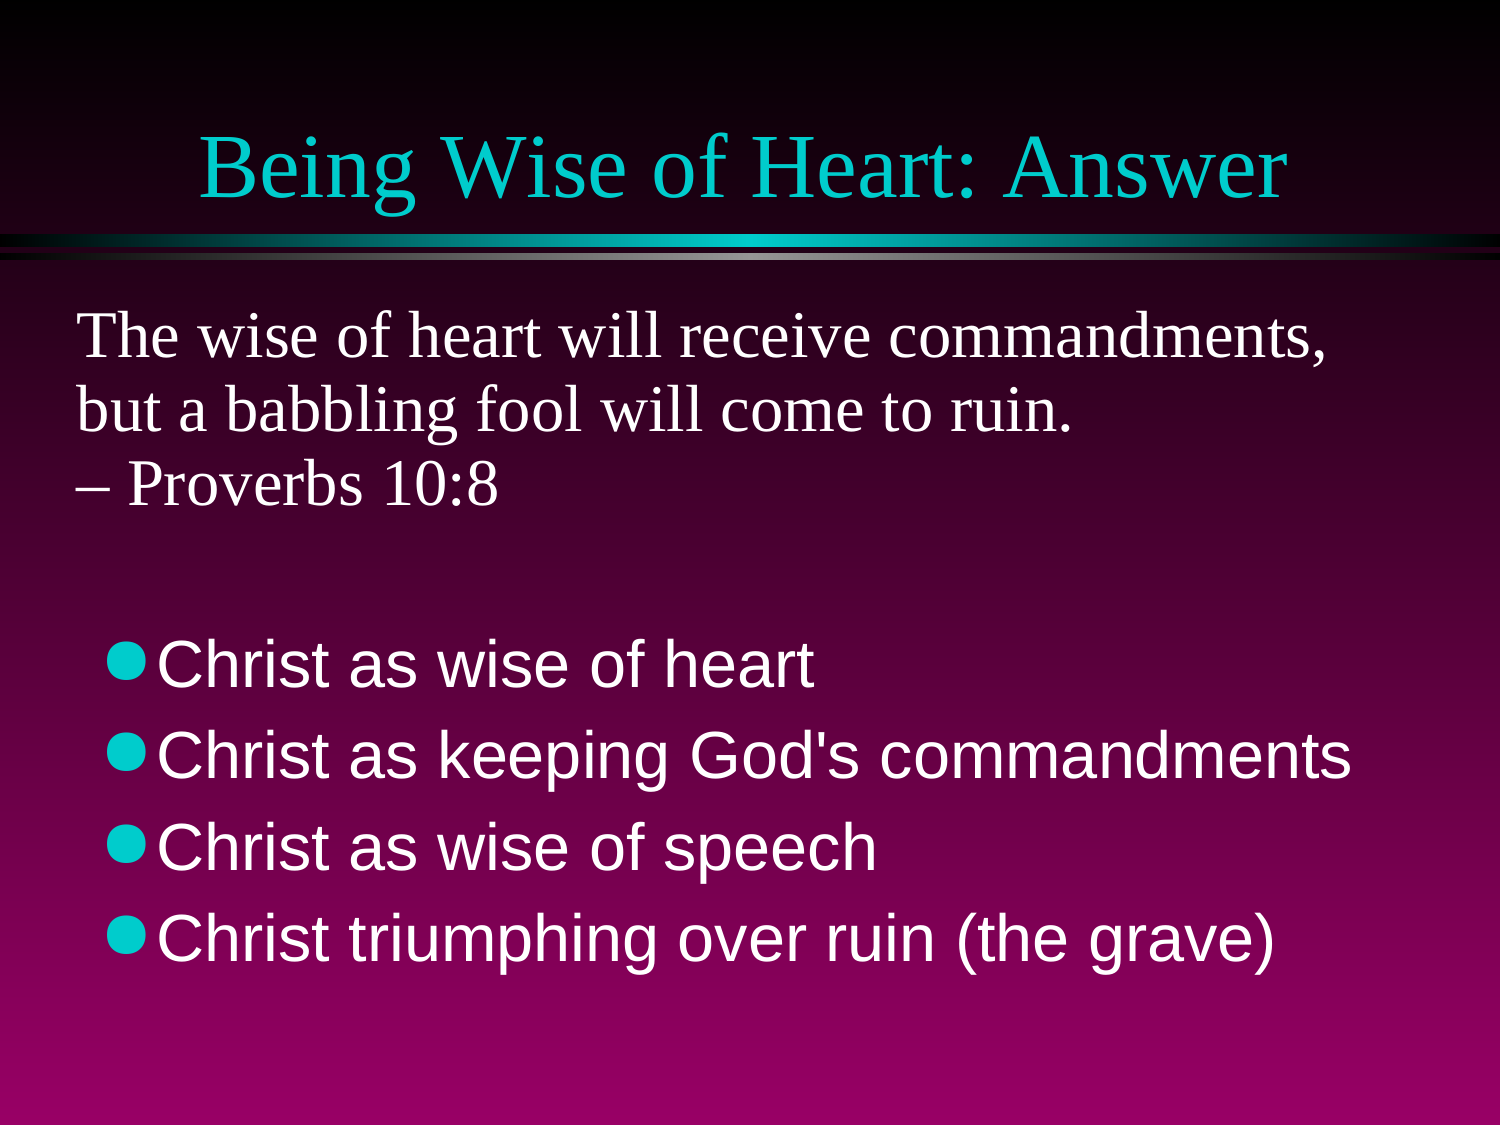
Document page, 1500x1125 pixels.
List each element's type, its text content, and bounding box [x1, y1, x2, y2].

list Christ as wise of heart Christ as keeping God's commandments Christ as wise of speech Christ triumphing over ruin (the grave) [99, 627, 1388, 1001]
title Being Wise of Heart: Answer [99, 37, 1388, 225]
text_box The wise of heart will receive commandments, but a babbling fool will come to ruin. – Proverbs 10:8 [62, 290, 1402, 528]
